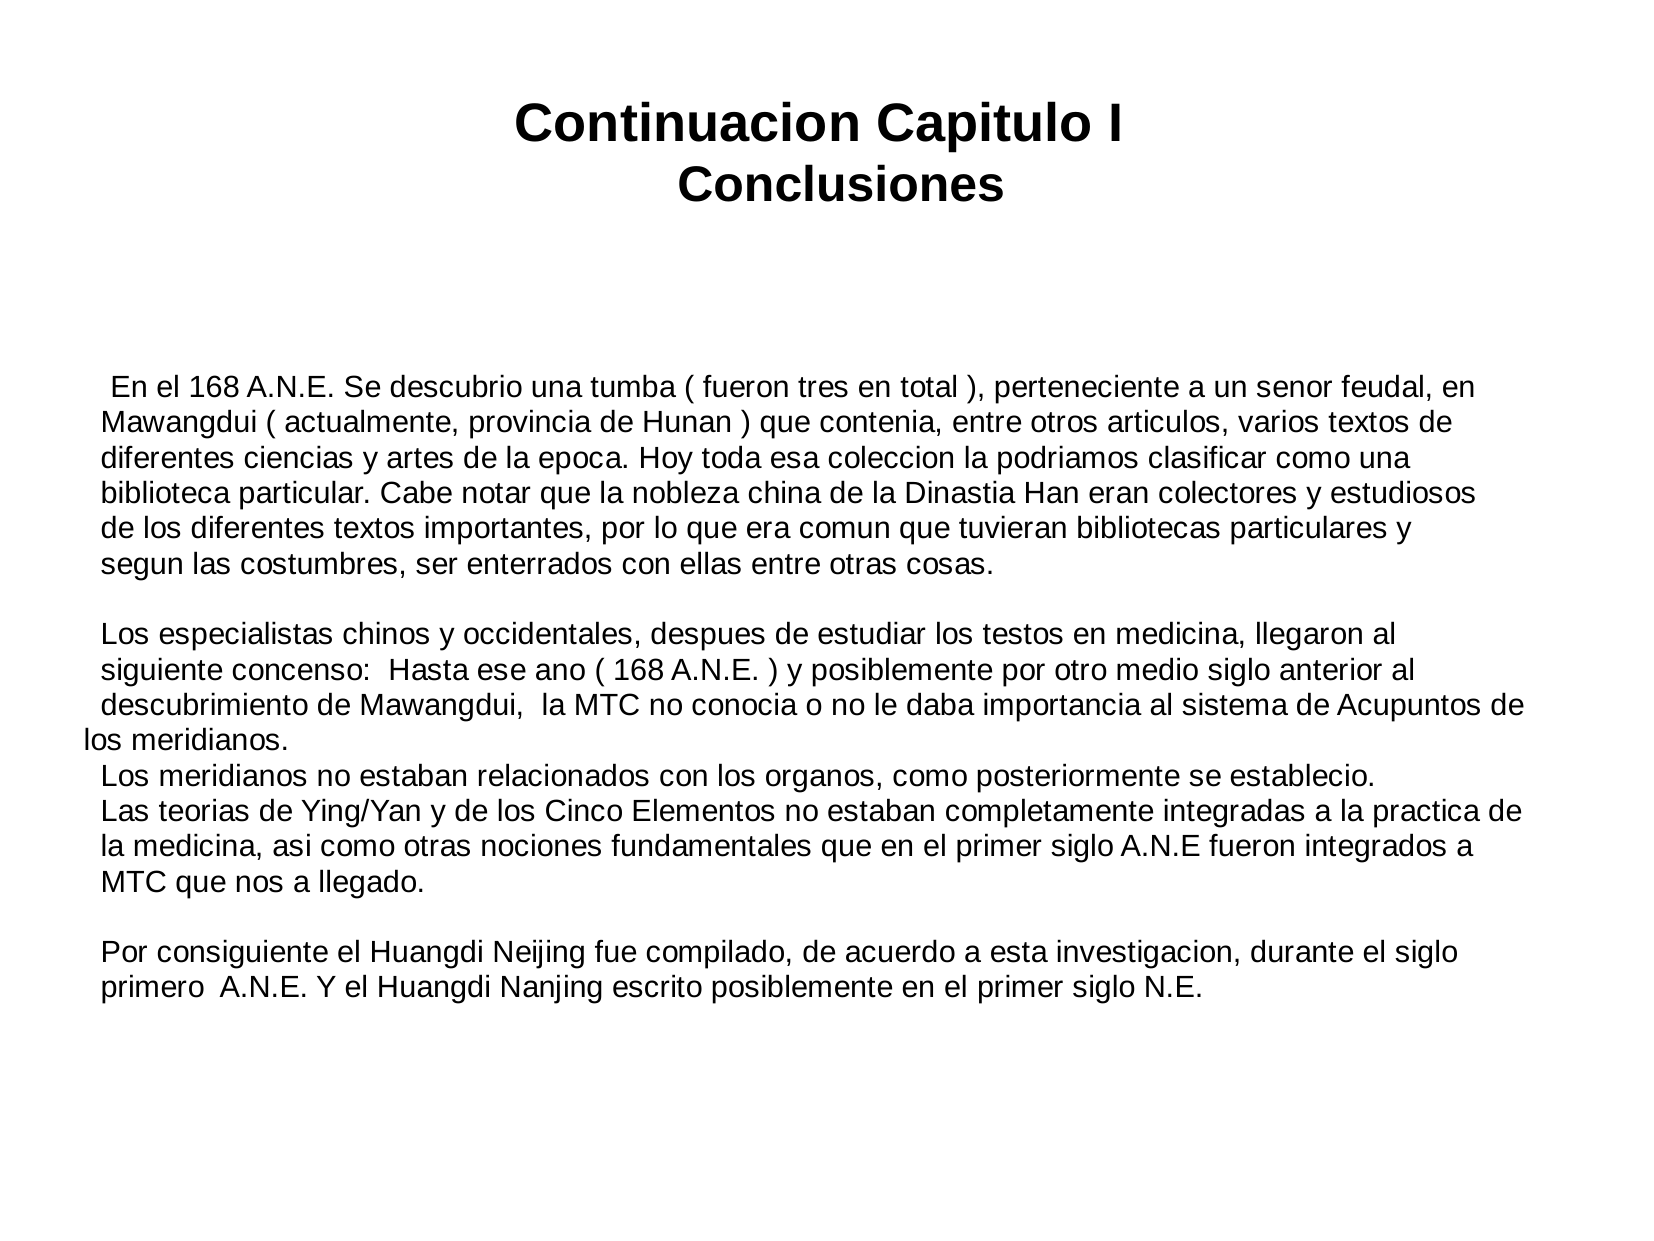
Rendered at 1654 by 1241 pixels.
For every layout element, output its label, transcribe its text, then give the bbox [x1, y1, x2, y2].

title Continuacion Capitulo I Conclusiones [82, 56, 1571, 250]
chart [82, 290, 1567, 1107]
